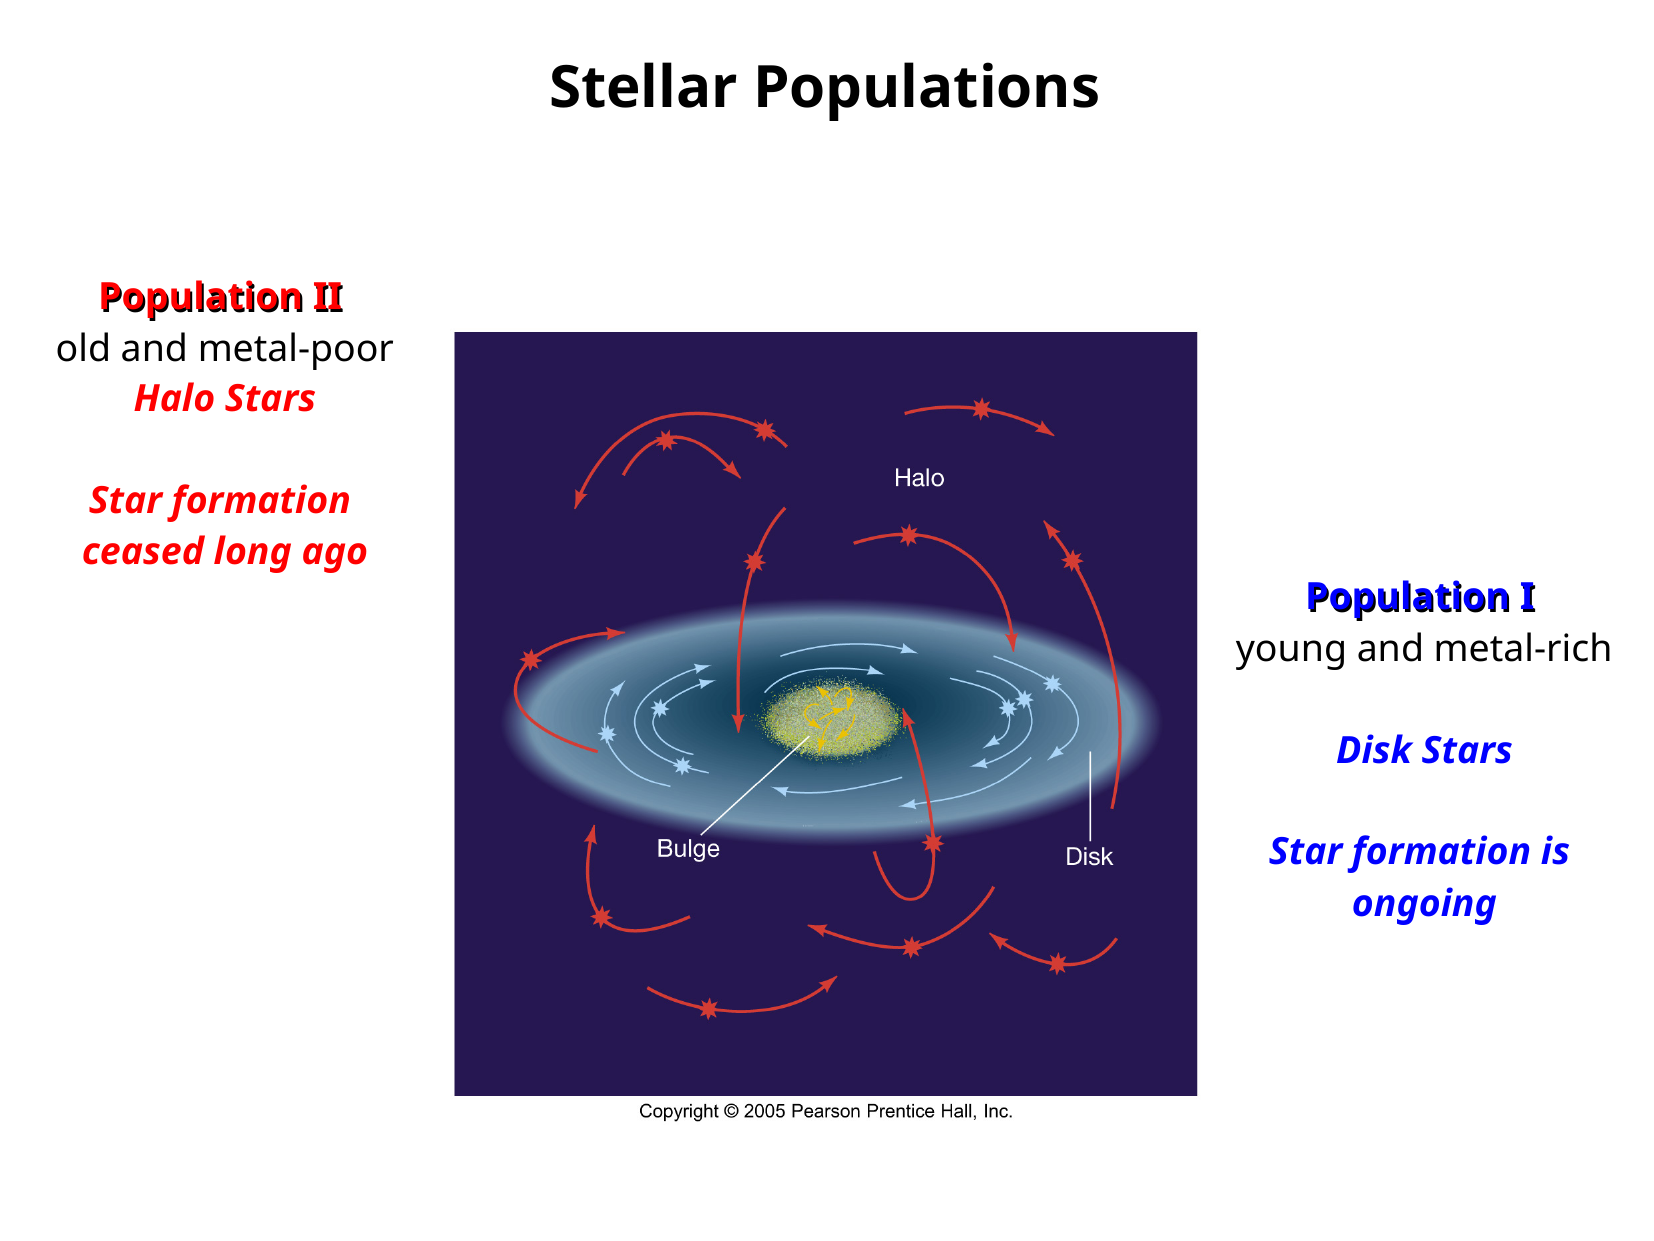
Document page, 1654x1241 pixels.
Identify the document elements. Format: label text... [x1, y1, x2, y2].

text_box Stellar Populations [262, 37, 1388, 134]
text_box Population I young and metal-rich Disk Stars Star formation is ongoing [1201, 562, 1650, 1056]
picture [450, 328, 1201, 1126]
text_box Population II old and metal-poor Halo Stars Star formation ceased long ago [0, 262, 450, 592]
